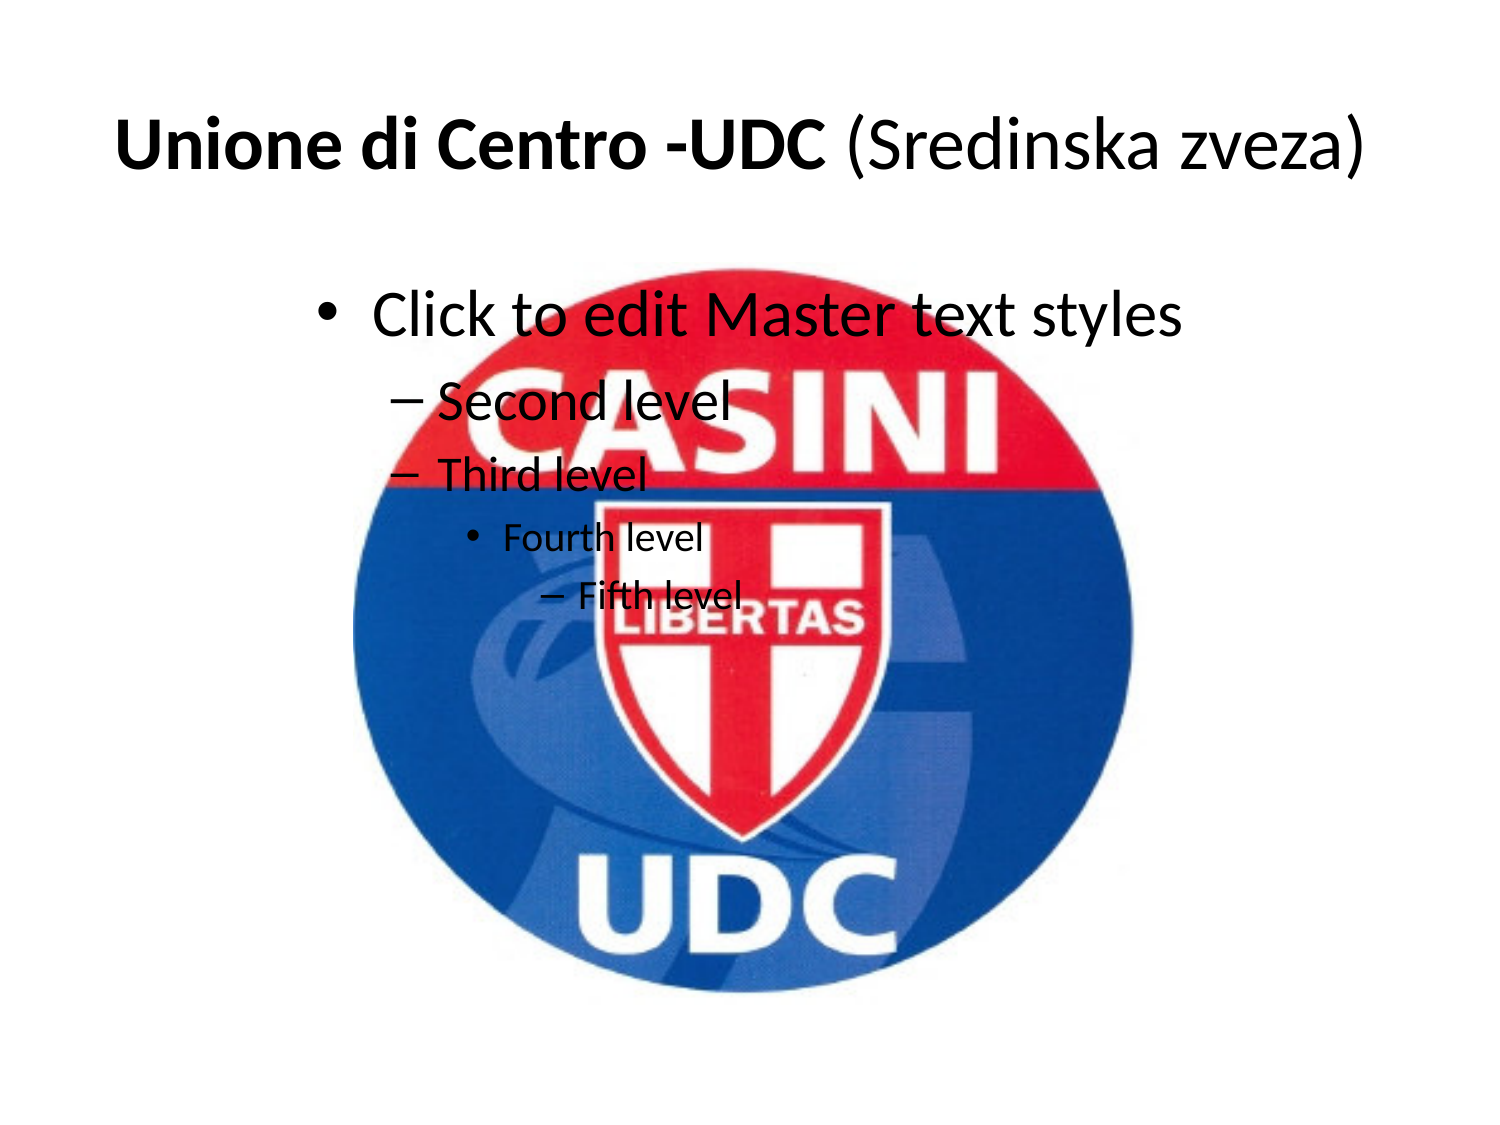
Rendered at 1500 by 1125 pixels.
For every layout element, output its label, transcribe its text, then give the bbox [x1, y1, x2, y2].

picture [75, 262, 1425, 1005]
title Unione di Centro -UDC (Sredinska zveza) [75, 45, 1425, 233]
